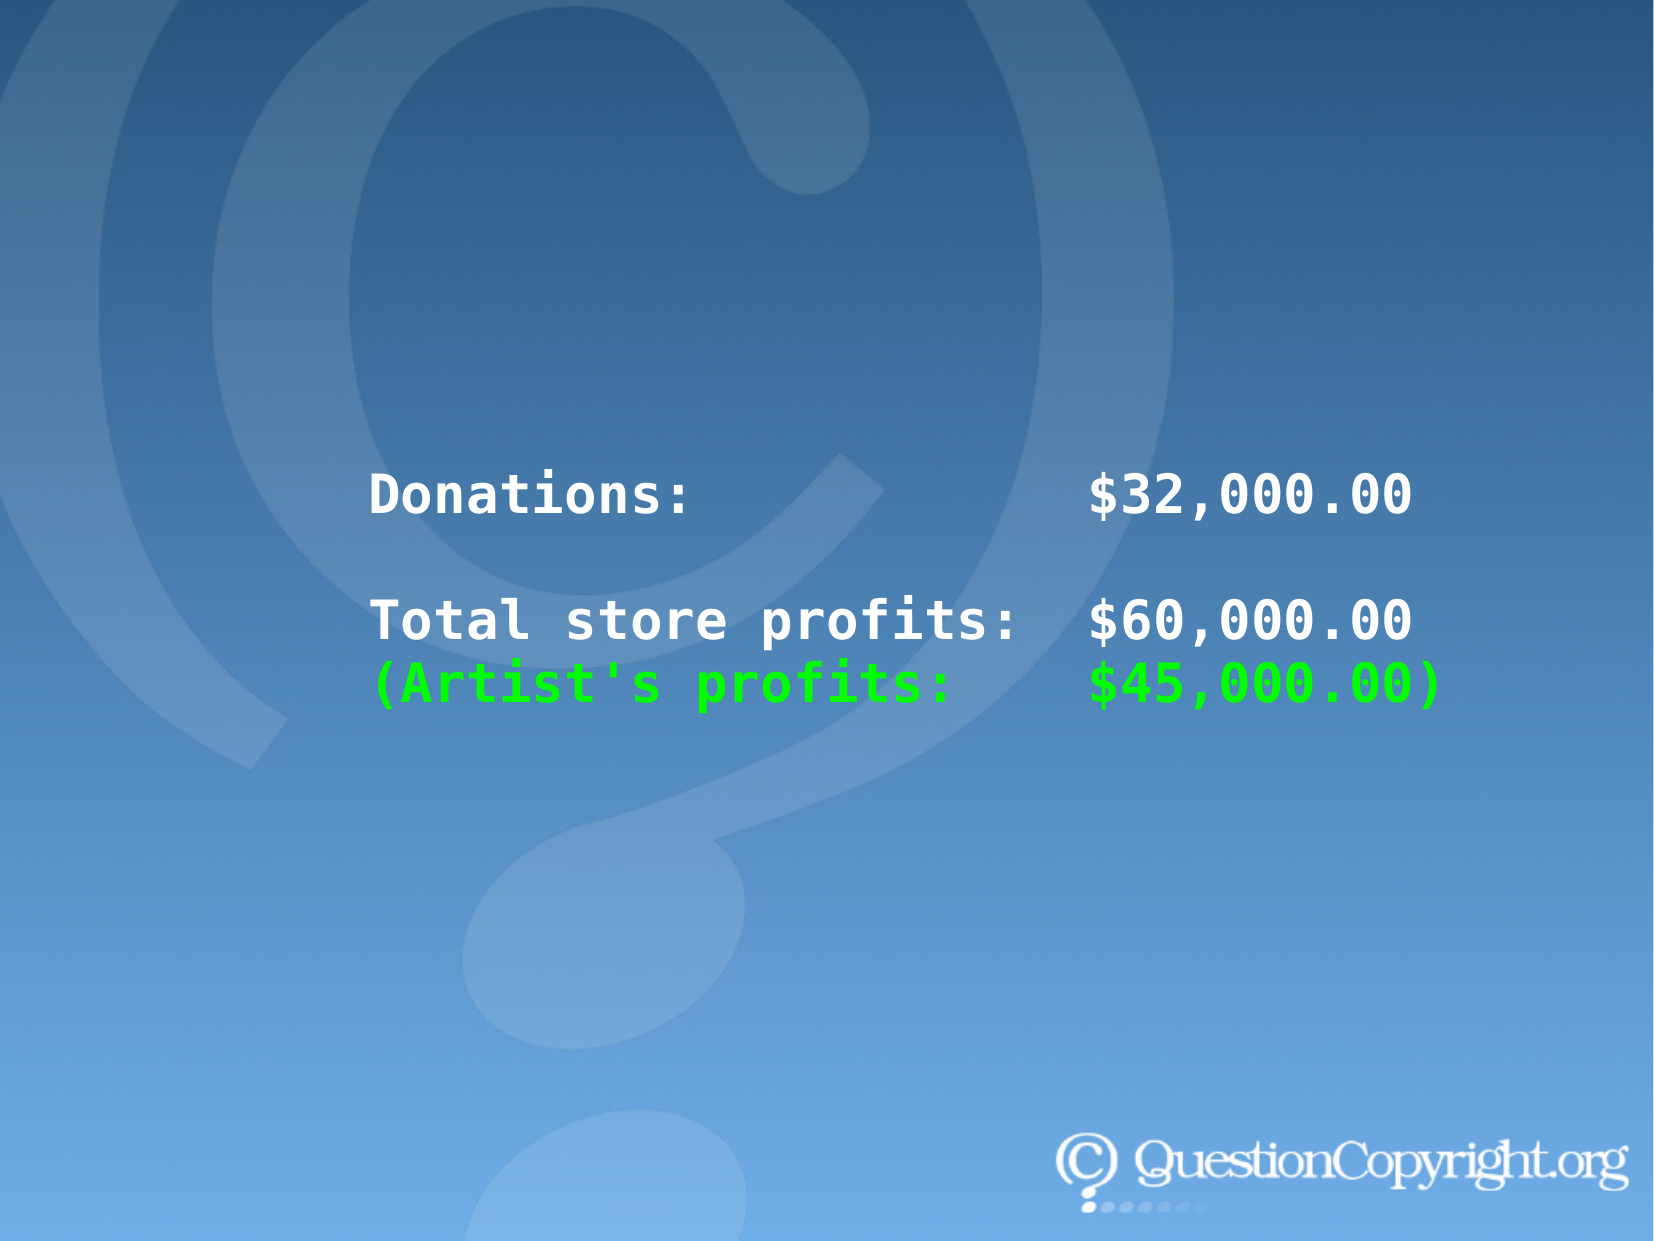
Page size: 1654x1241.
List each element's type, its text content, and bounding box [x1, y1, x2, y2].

text_box Donations: $32,000.00 Total store profits: $60,000.00 (Artist's profits: $45,000.00) [353, 455, 1464, 723]
picture [0, 0, 1654, 1241]
